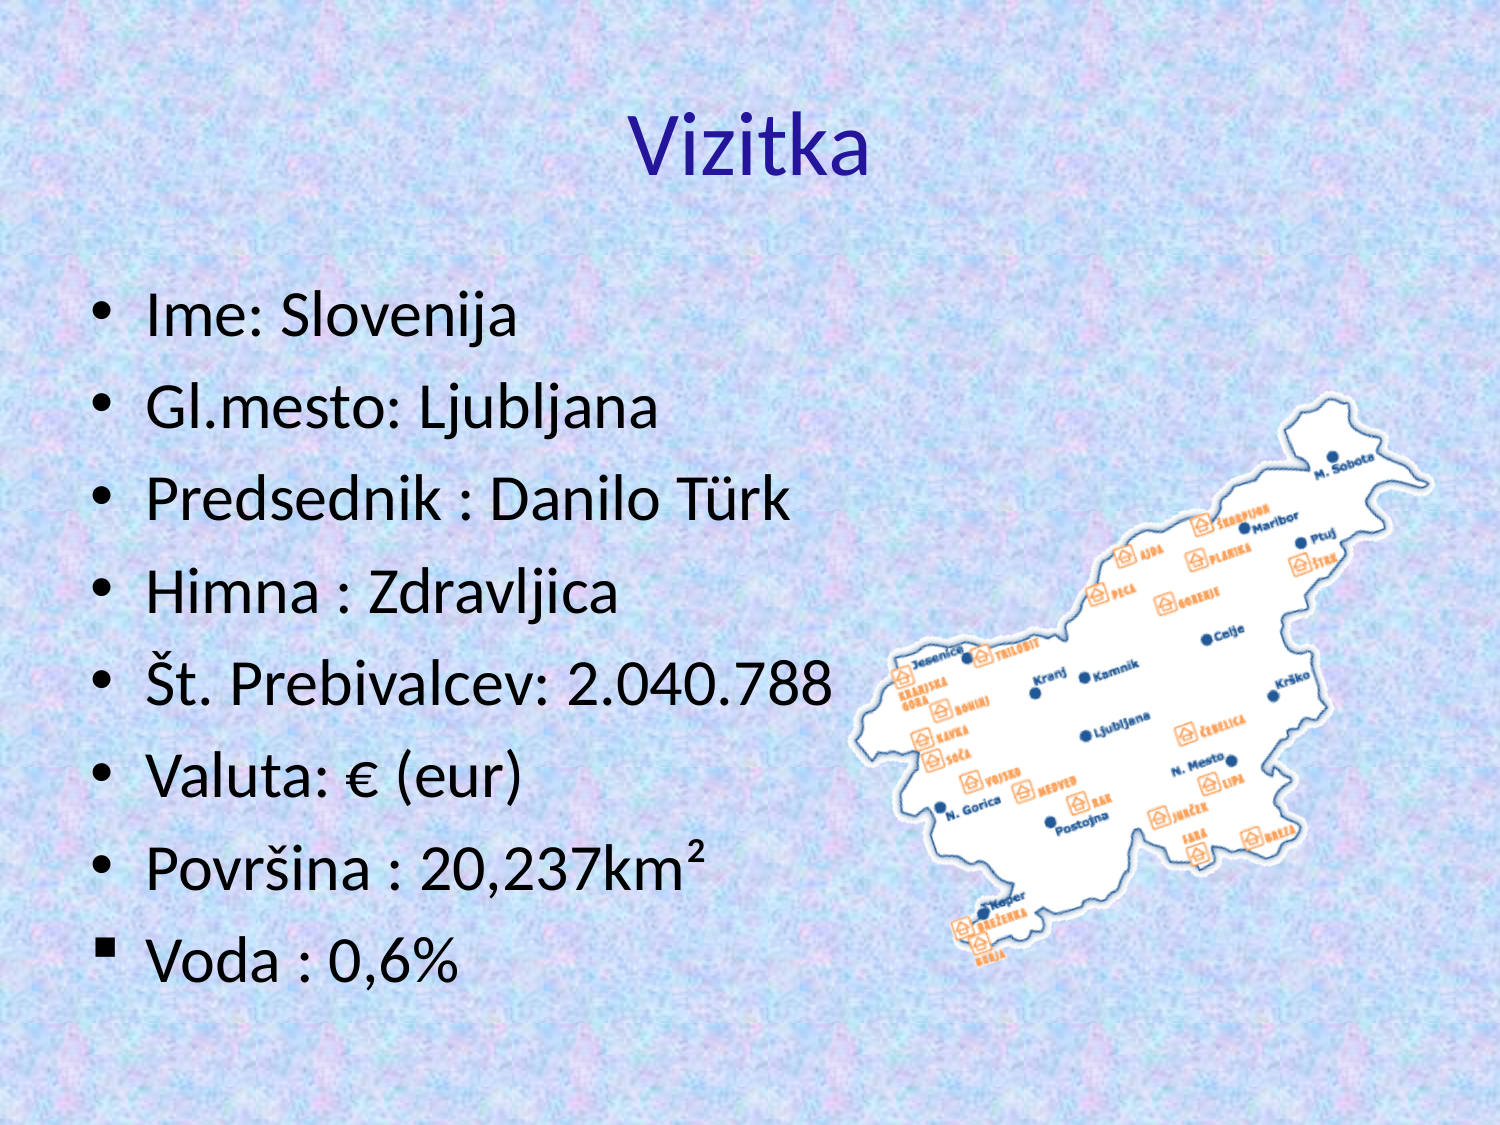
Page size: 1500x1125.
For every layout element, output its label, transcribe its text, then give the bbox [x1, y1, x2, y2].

picture [0, 0, 1500, 1125]
title Vizitka [75, 45, 1425, 233]
list Ime: Slovenija Gl.mesto: Ljubljana Predsednik : Danilo Türk Himna : Zdravljica Št. Prebivalcev: 2.040.788 Valuta: € (eur) Površina : 20,237km² Voda : 0,6% [75, 262, 1425, 1005]
